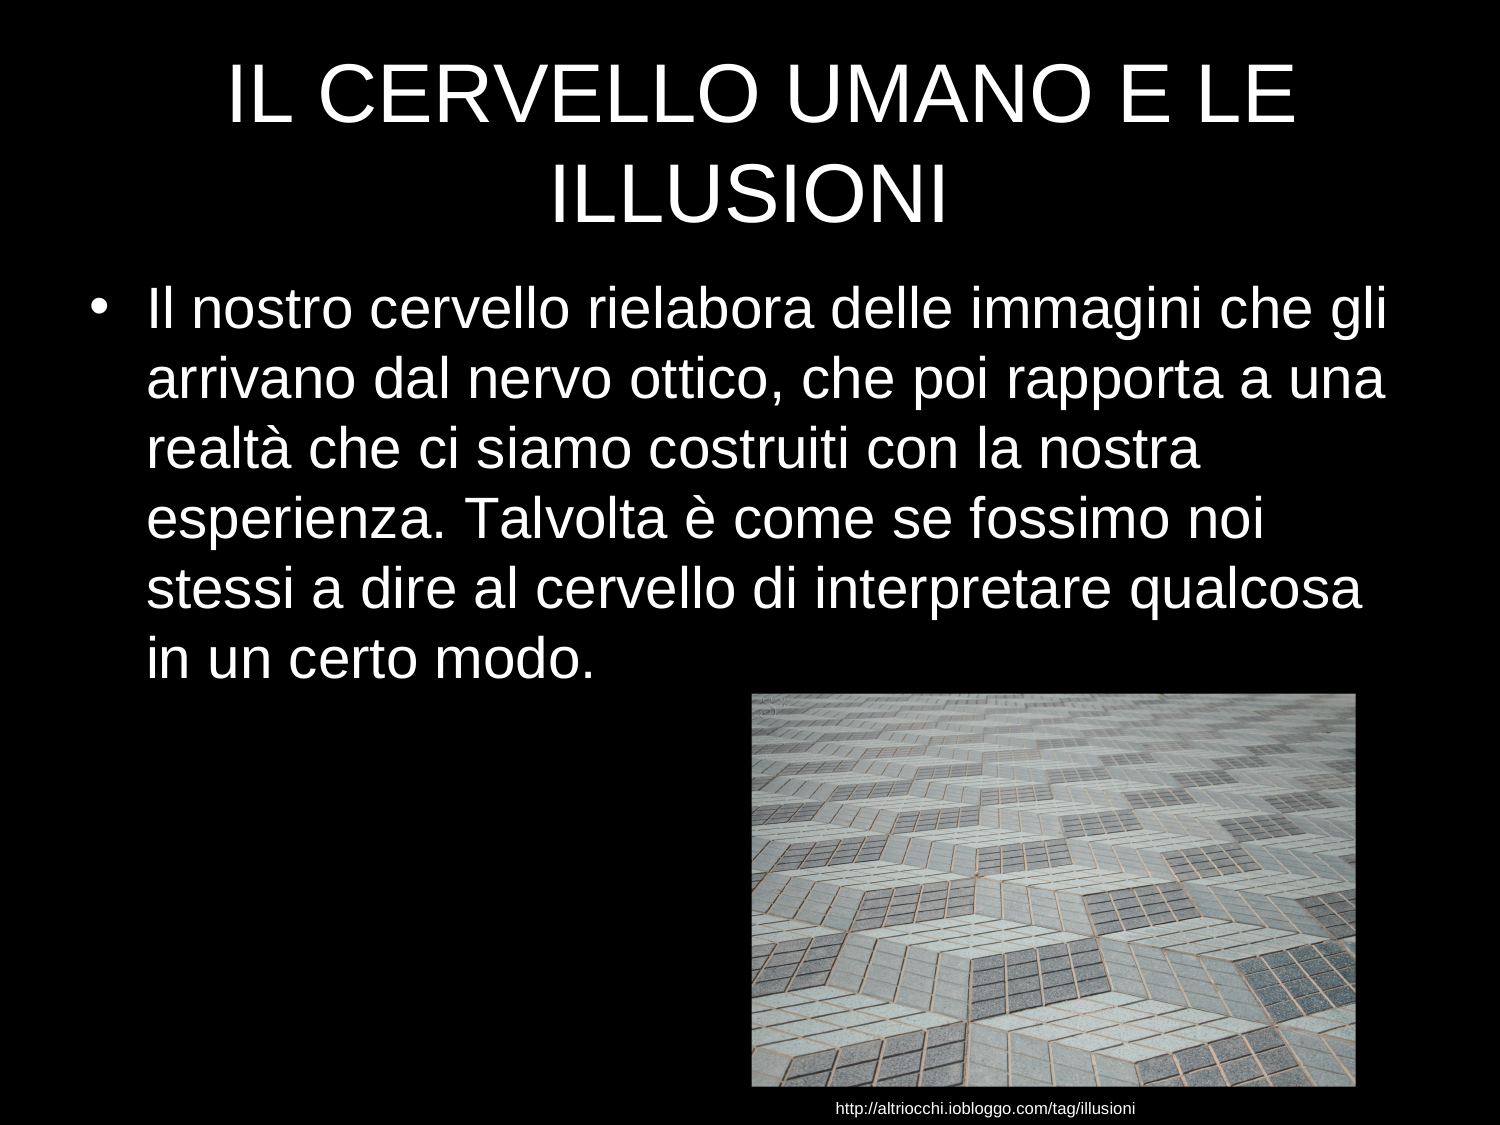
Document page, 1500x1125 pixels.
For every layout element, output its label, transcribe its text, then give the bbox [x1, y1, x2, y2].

picture [750, 692, 1357, 1088]
list Il nostro cervello rielabora delle immagini che gli arrivano dal nervo ottico, che poi rapporta a una realtà che ci siamo costruiti con la nostra esperienza. Talvolta è come se fossimo noi stessi a dire al cervello di interpretare qualcosa in un certo modo. [75, 262, 1426, 705]
title IL CERVELLO UMANO E LE ILLUSIONI [75, 31, 1426, 247]
text_box http://altriocchi.iobloggo.com/tag/illusioni [820, 1089, 1151, 1125]
